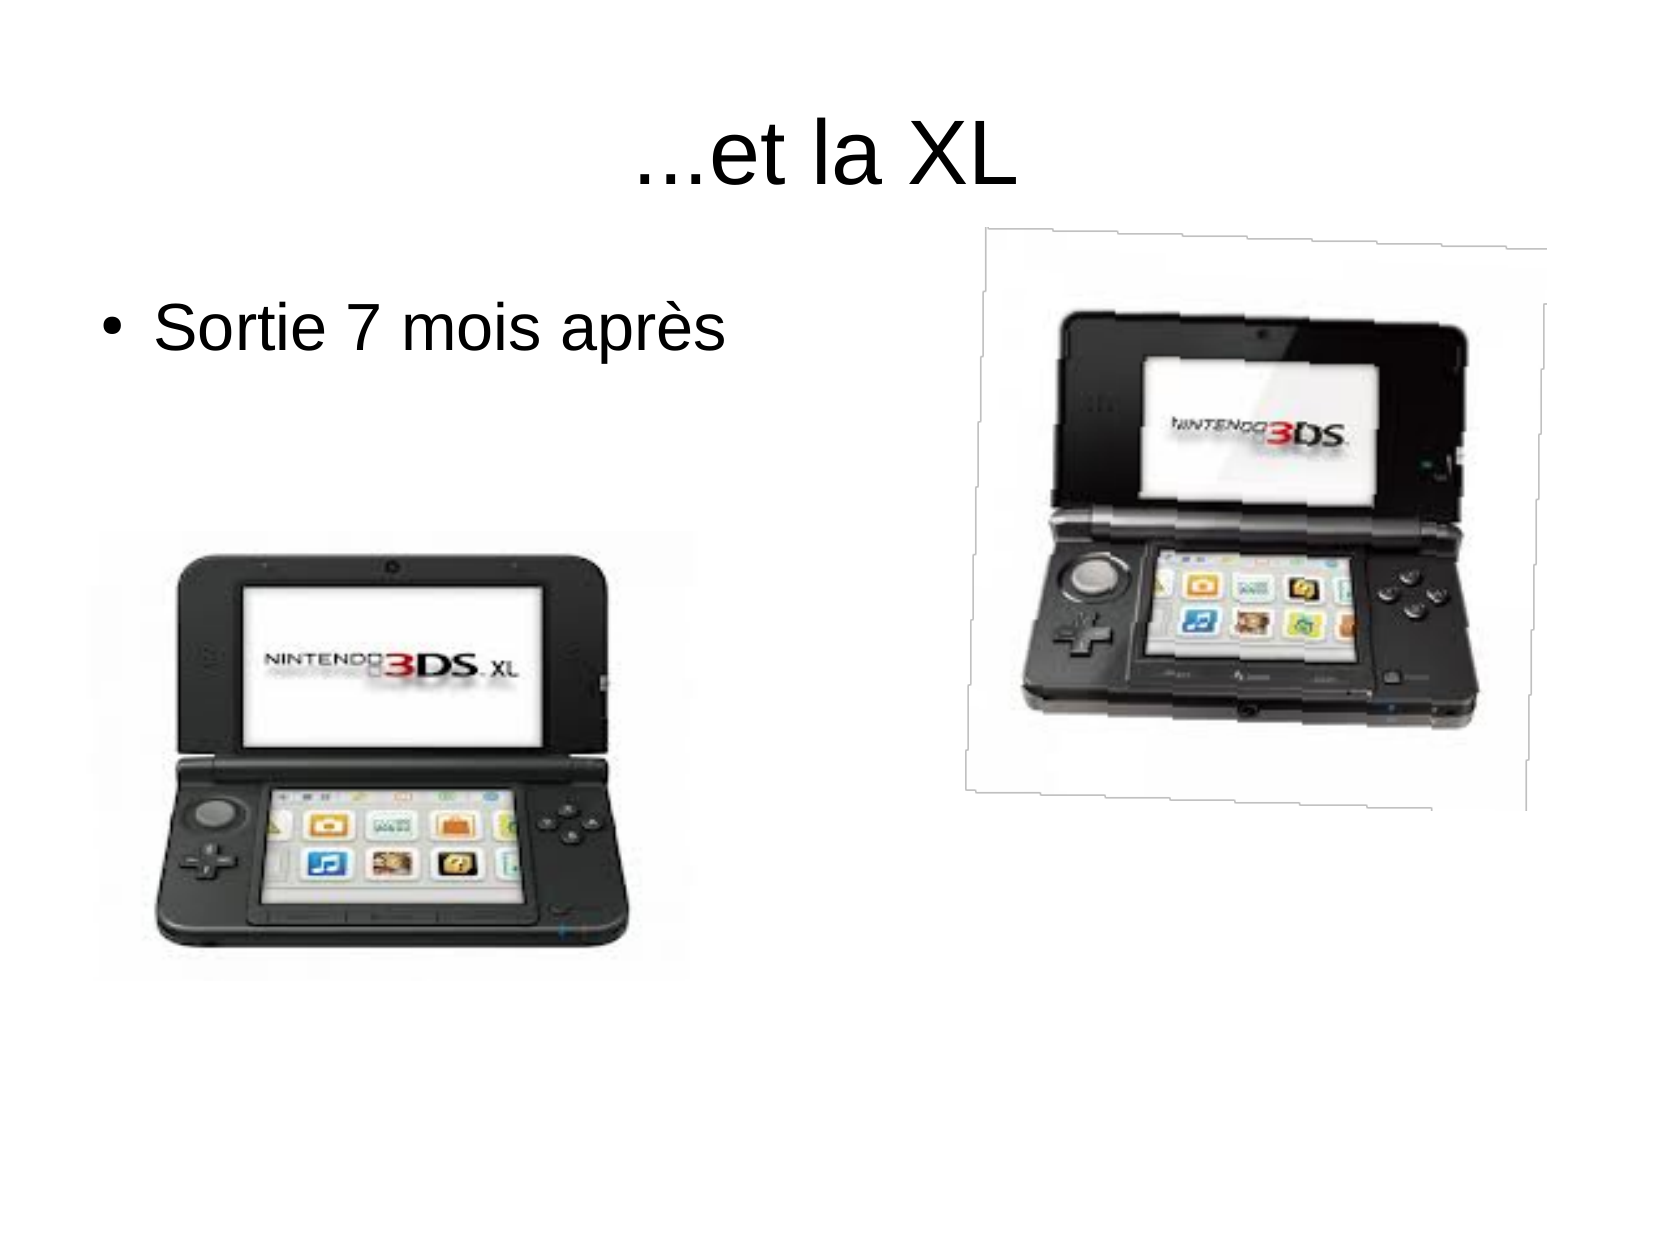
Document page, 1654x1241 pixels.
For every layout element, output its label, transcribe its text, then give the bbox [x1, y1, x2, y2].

list Sortie 7 mois après [82, 290, 809, 1094]
picture [59, 531, 739, 981]
picture [964, 228, 1547, 811]
title ...et la XL [82, 56, 1571, 250]
